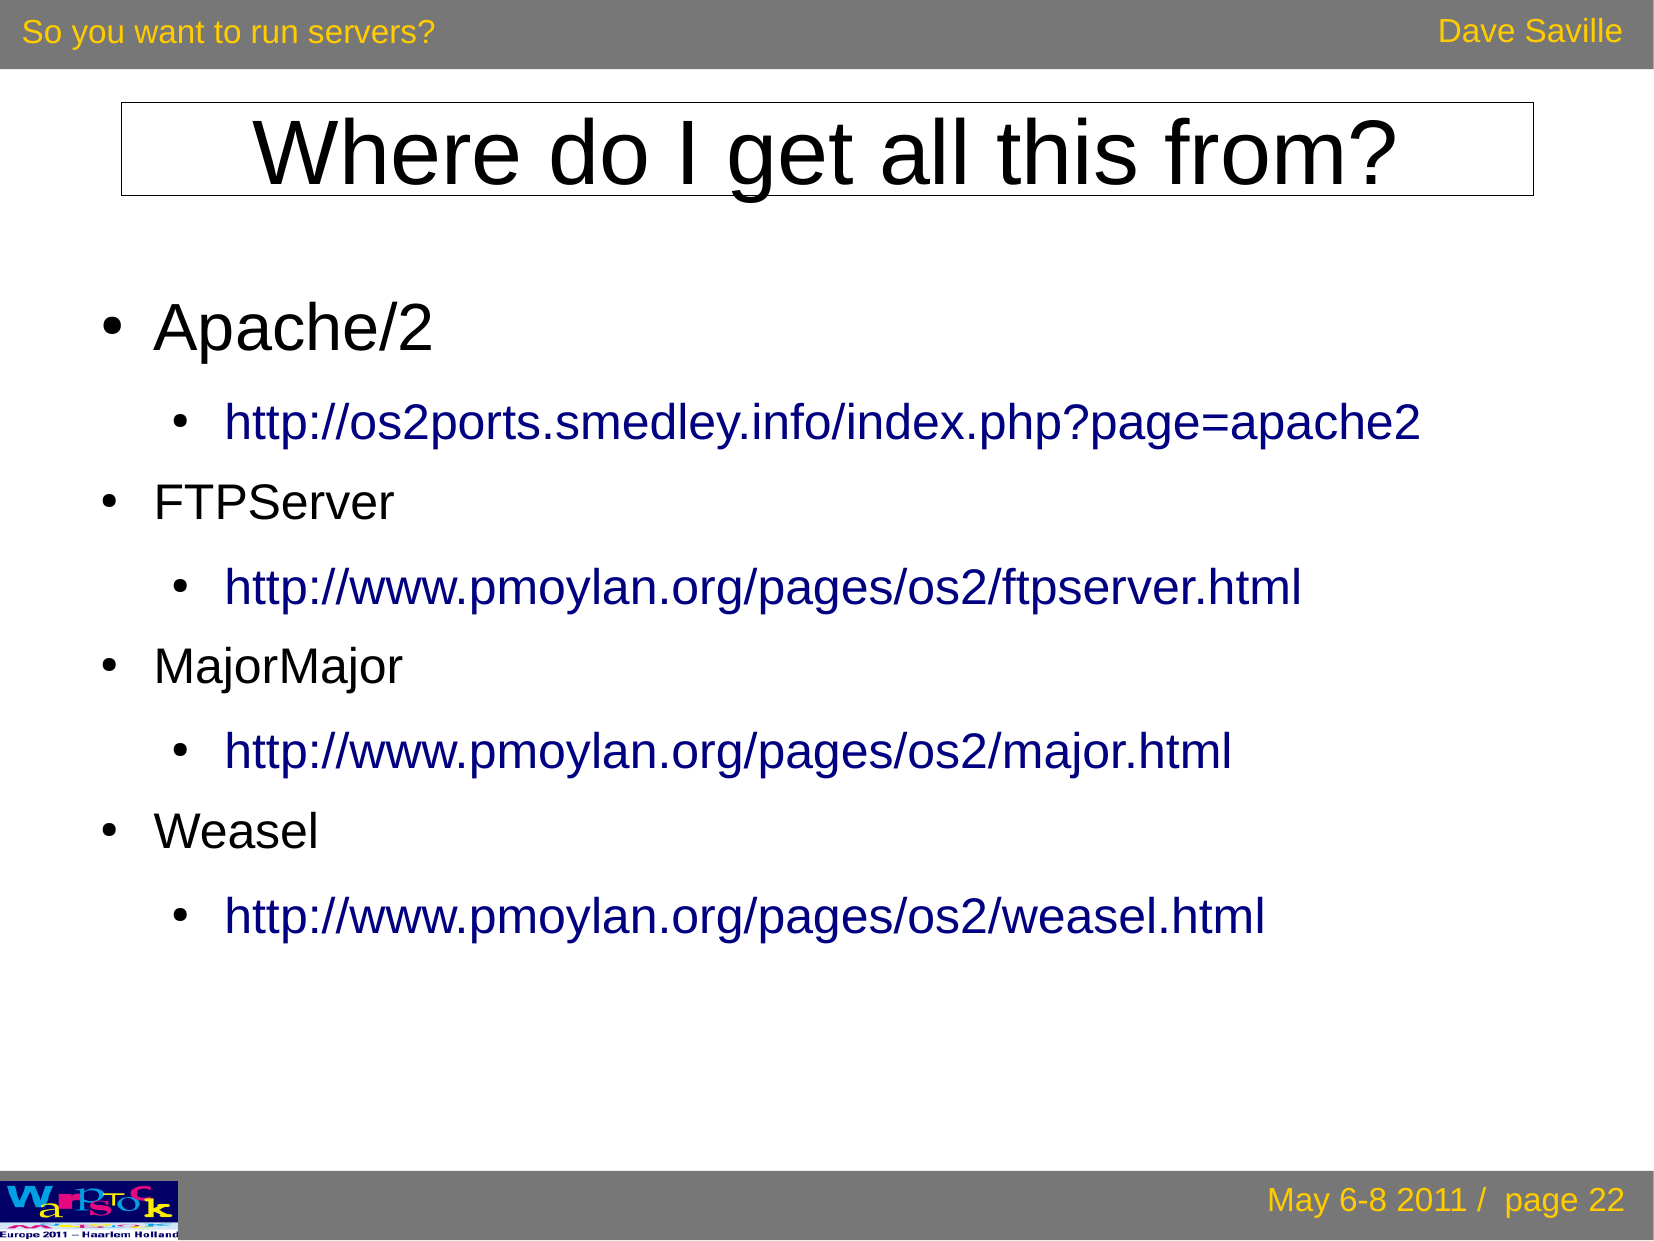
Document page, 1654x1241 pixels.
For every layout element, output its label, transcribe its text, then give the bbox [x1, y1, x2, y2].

title Where do I get all this from? [82, 56, 1571, 250]
list Apache/2 http://os2ports.smedley.info/index.php?page=apache2 FTPServer http://www.pmoylan.org/pages/os2/ftpserver.html MajorMajor http://www.pmoylan.org/pages/os2/major.html Weasel http://www.pmoylan.org/pages/os2/weasel.html [82, 290, 1571, 1109]
picture [0, 1181, 178, 1241]
